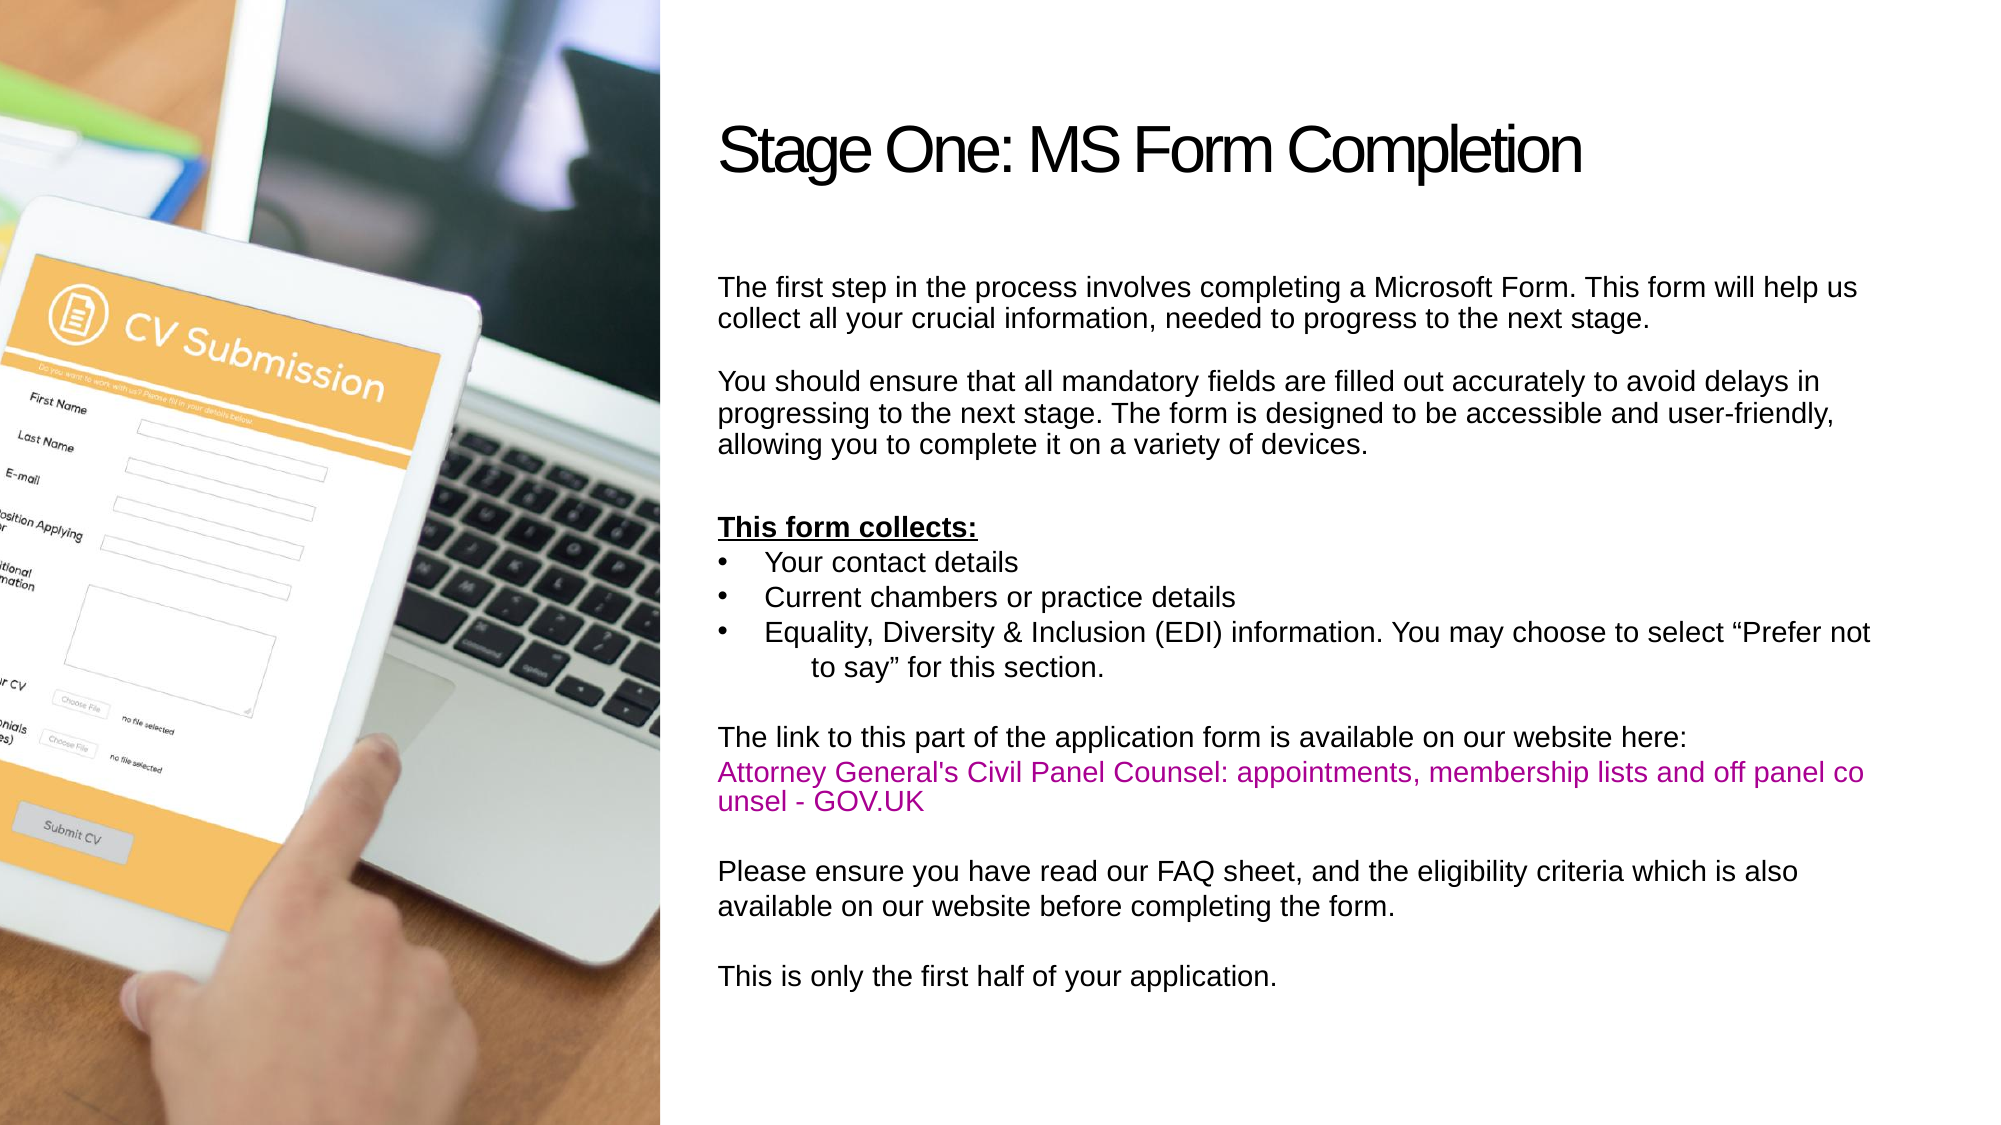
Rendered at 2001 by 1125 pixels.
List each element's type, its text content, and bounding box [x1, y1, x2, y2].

title Stage One: MS Form Completion [702, 113, 1893, 225]
picture [0, 0, 661, 1125]
text_box The first step in the process involves completing a Microsoft Form. This form will help us collect all your crucial information, needed to progress to the next stage. You should ensure that all mandatory fields are filled out accurately to avoid delays in progressing to the next stage. The form is designed to be accessible and user-friendly, allowing you to complete it on a variety of devices. This form collects: Your contact details Current chambers or practice details Equality, Diversity & Inclusion (EDI) information. You may choose to select “Prefer not to say” for this section. The link to this part of the application form is available on our website here: Attorney General's Civil Panel Counsel: appointments, membership lists and off panel counsel - GOV.UK Please ensure you have read our FAQ sheet, and the eligibility criteria which is also available on our website before completing the form. This is only the first half of your application. [702, 264, 1893, 956]
